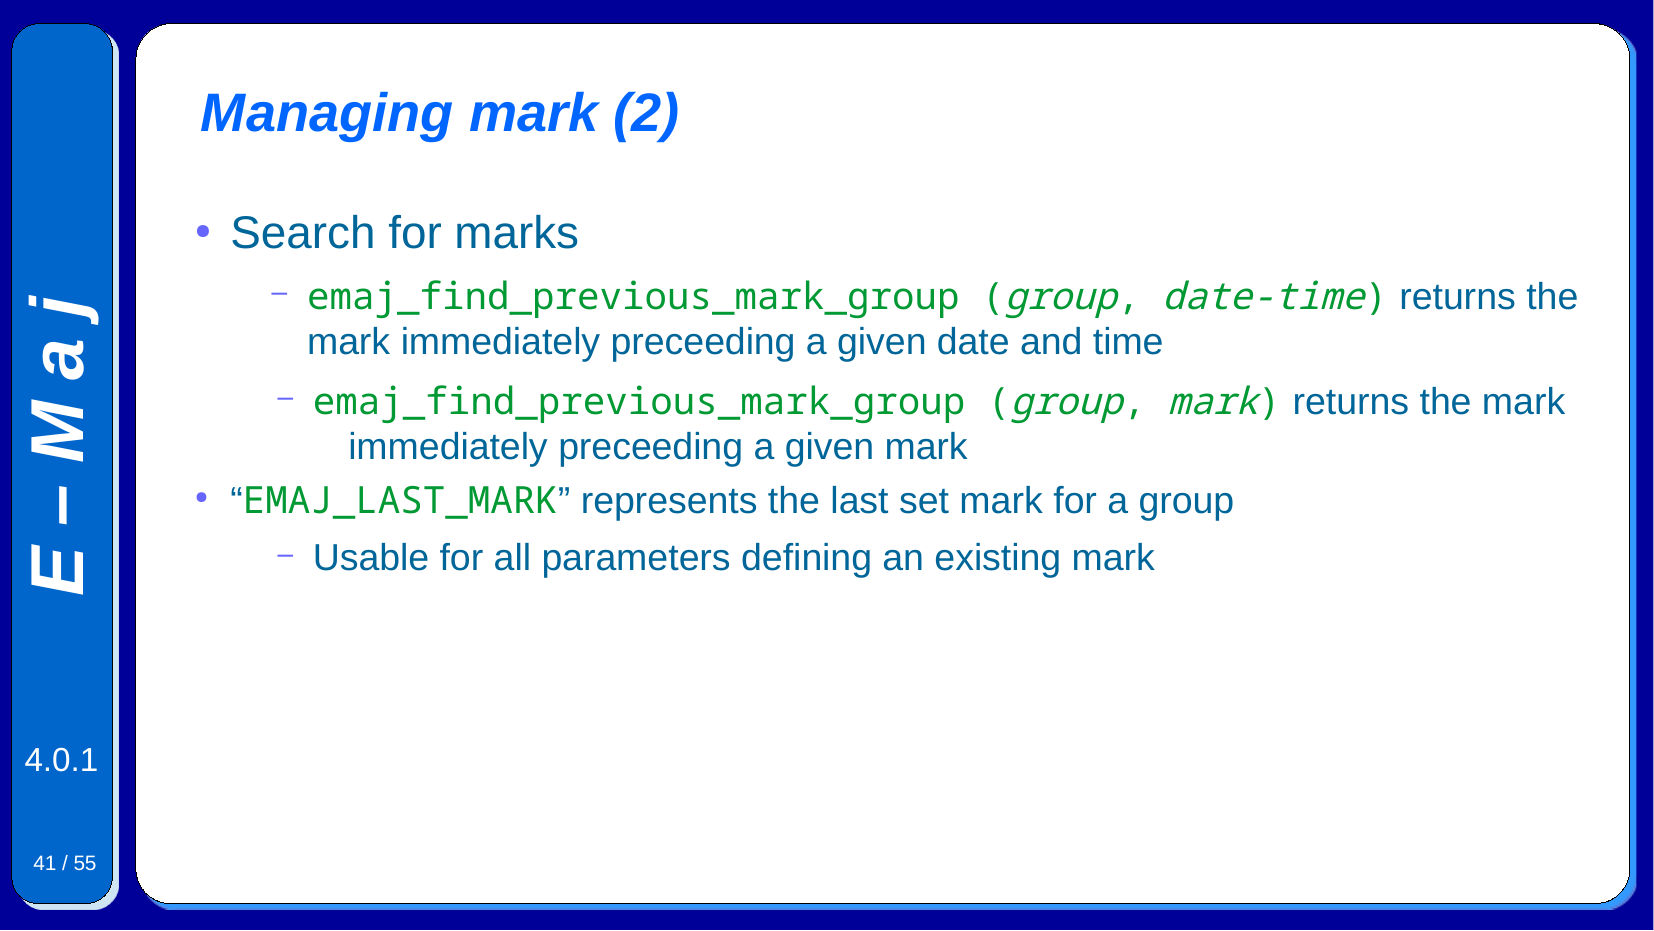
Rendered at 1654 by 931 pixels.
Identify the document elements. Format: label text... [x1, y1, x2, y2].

title Managing mark (2) [200, 34, 1575, 191]
list Search for marks emaj_find_previous_mark_group (group, date-time) returns the mark immediately preceeding a given date and time emaj_find_previous_mark_group (group, mark) returns the mark immediately preceeding a given mark “EMAJ_LAST_MARK” represents the last set mark for a group Usable for all parameters defining an existing mark [177, 206, 1587, 827]
